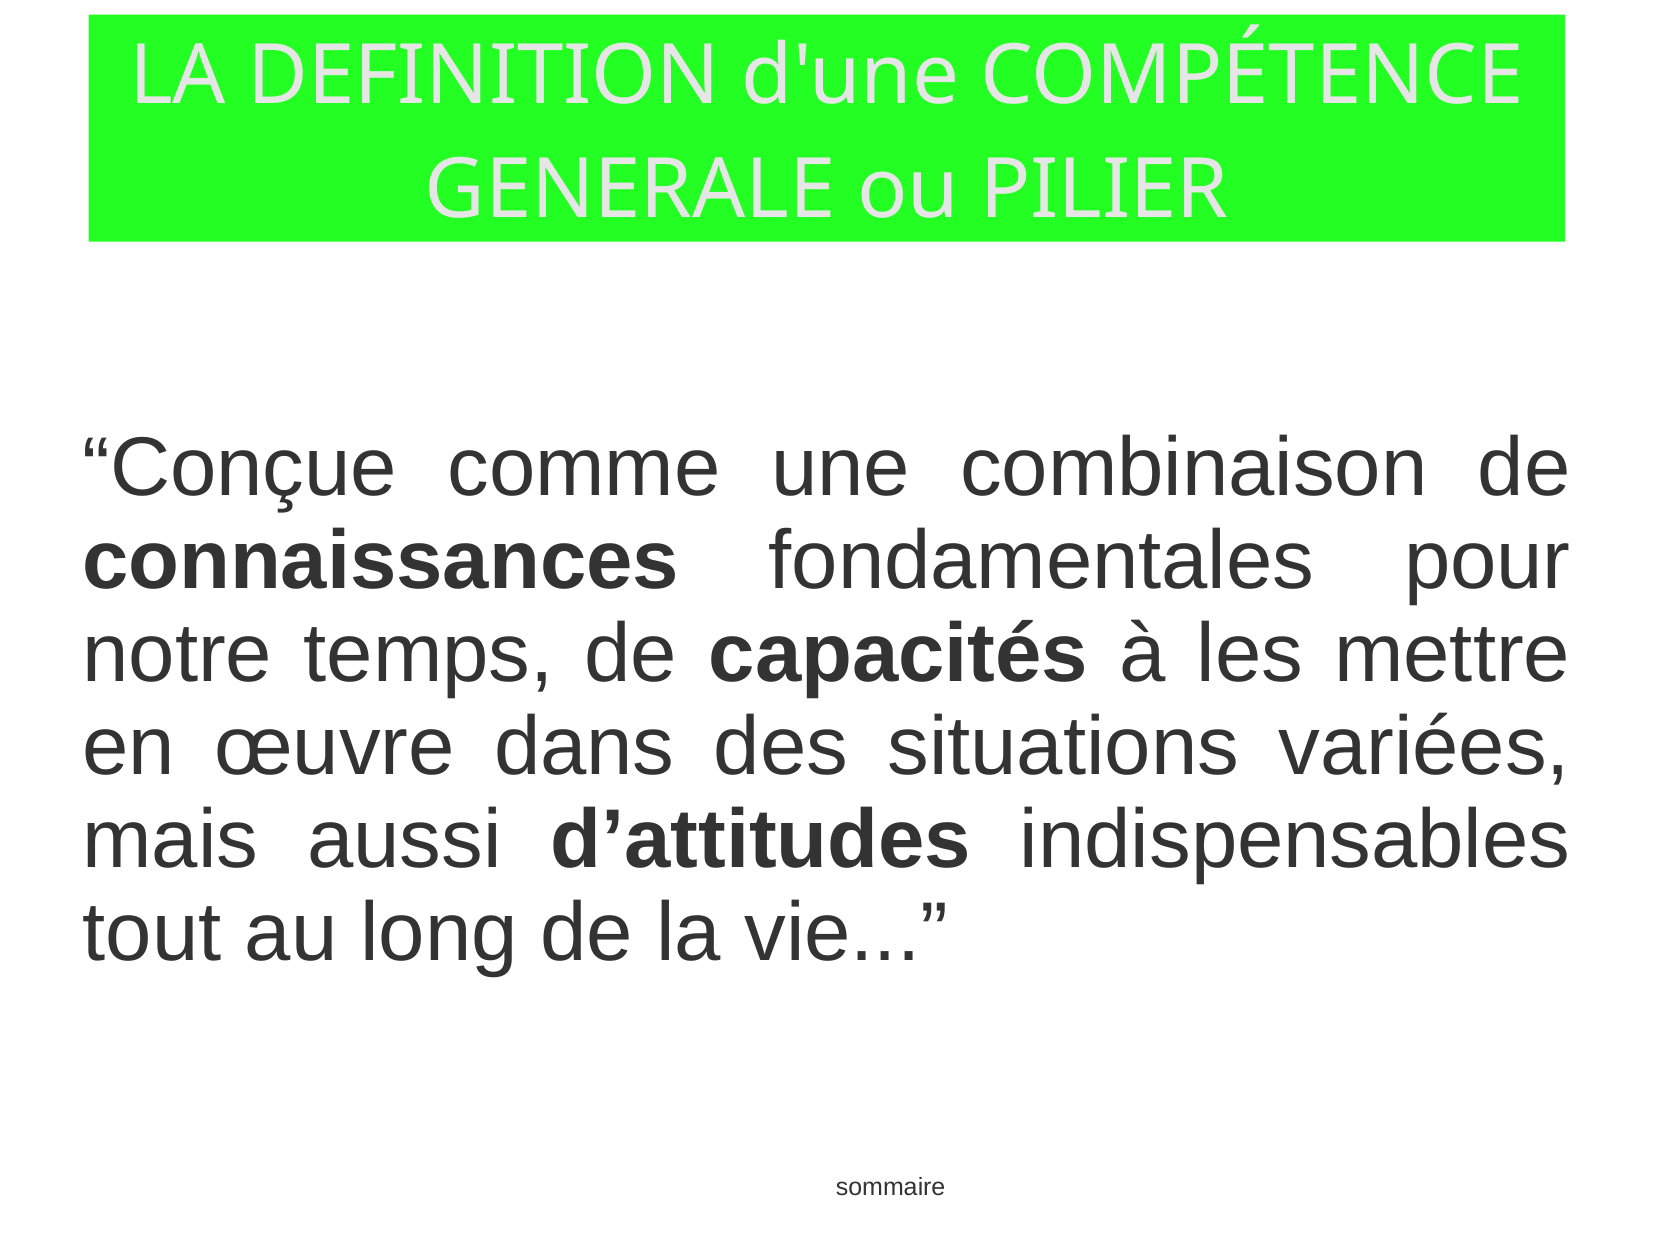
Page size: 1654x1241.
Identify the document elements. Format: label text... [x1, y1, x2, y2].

subtitle “Conçue comme une combinaison de connaissances fondamentales pour notre temps, de capacités à les mettre en œuvre dans des situations variées, mais aussi d’attitudes indispensables tout au long de la vie...” [82, 297, 1571, 1102]
text_box sommaire [739, 1165, 1042, 1209]
title LA DEFINITION d'une COMPÉTENCE GENERALE ou PILIER [88, 27, 1565, 229]
